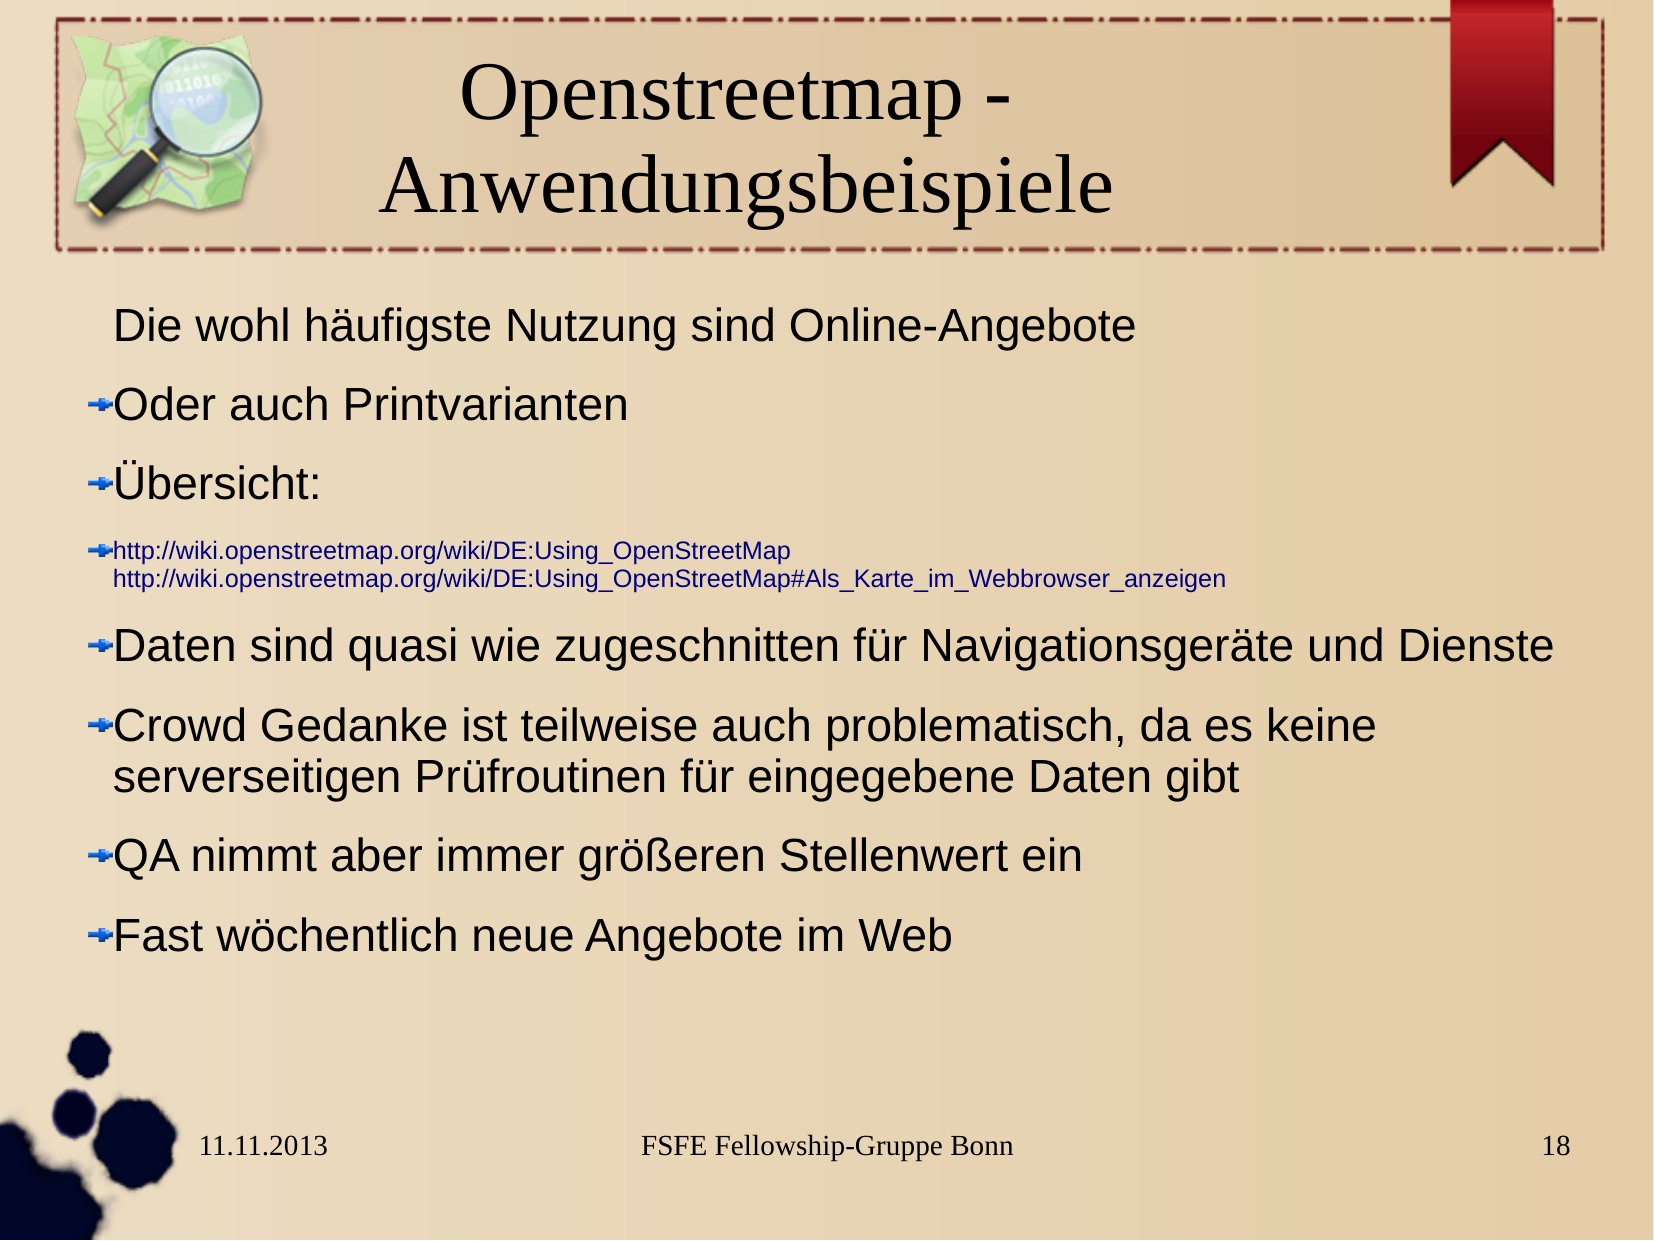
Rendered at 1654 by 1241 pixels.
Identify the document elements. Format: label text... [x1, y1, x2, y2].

picture [0, 0, 1654, 1240]
list Die wohl häufigste Nutzung sind Online-Angebote Oder auch Printvarianten Übersicht: http://wiki.openstreetmap.org/wiki/DE:Using_OpenStreetMap http://wiki.openstreetmap.org/wiki/DE:Using_OpenStreetMap#Als_Karte_im_Webbrowser_anzeigen Daten sind quasi wie zugeschnitten für Navigationsgeräte und Dienste Crowd Gedanke ist teilweise auch problematisch, da es keine serverseitigen Prüfroutinen für eingegebene Daten gibt QA nimmt aber immer größeren Stellenwert ein Fast wöchentlich neue Angebote im Web [82, 299, 1571, 1019]
title Openstreetmap - Anwendungsbeispiele [272, 45, 1412, 231]
